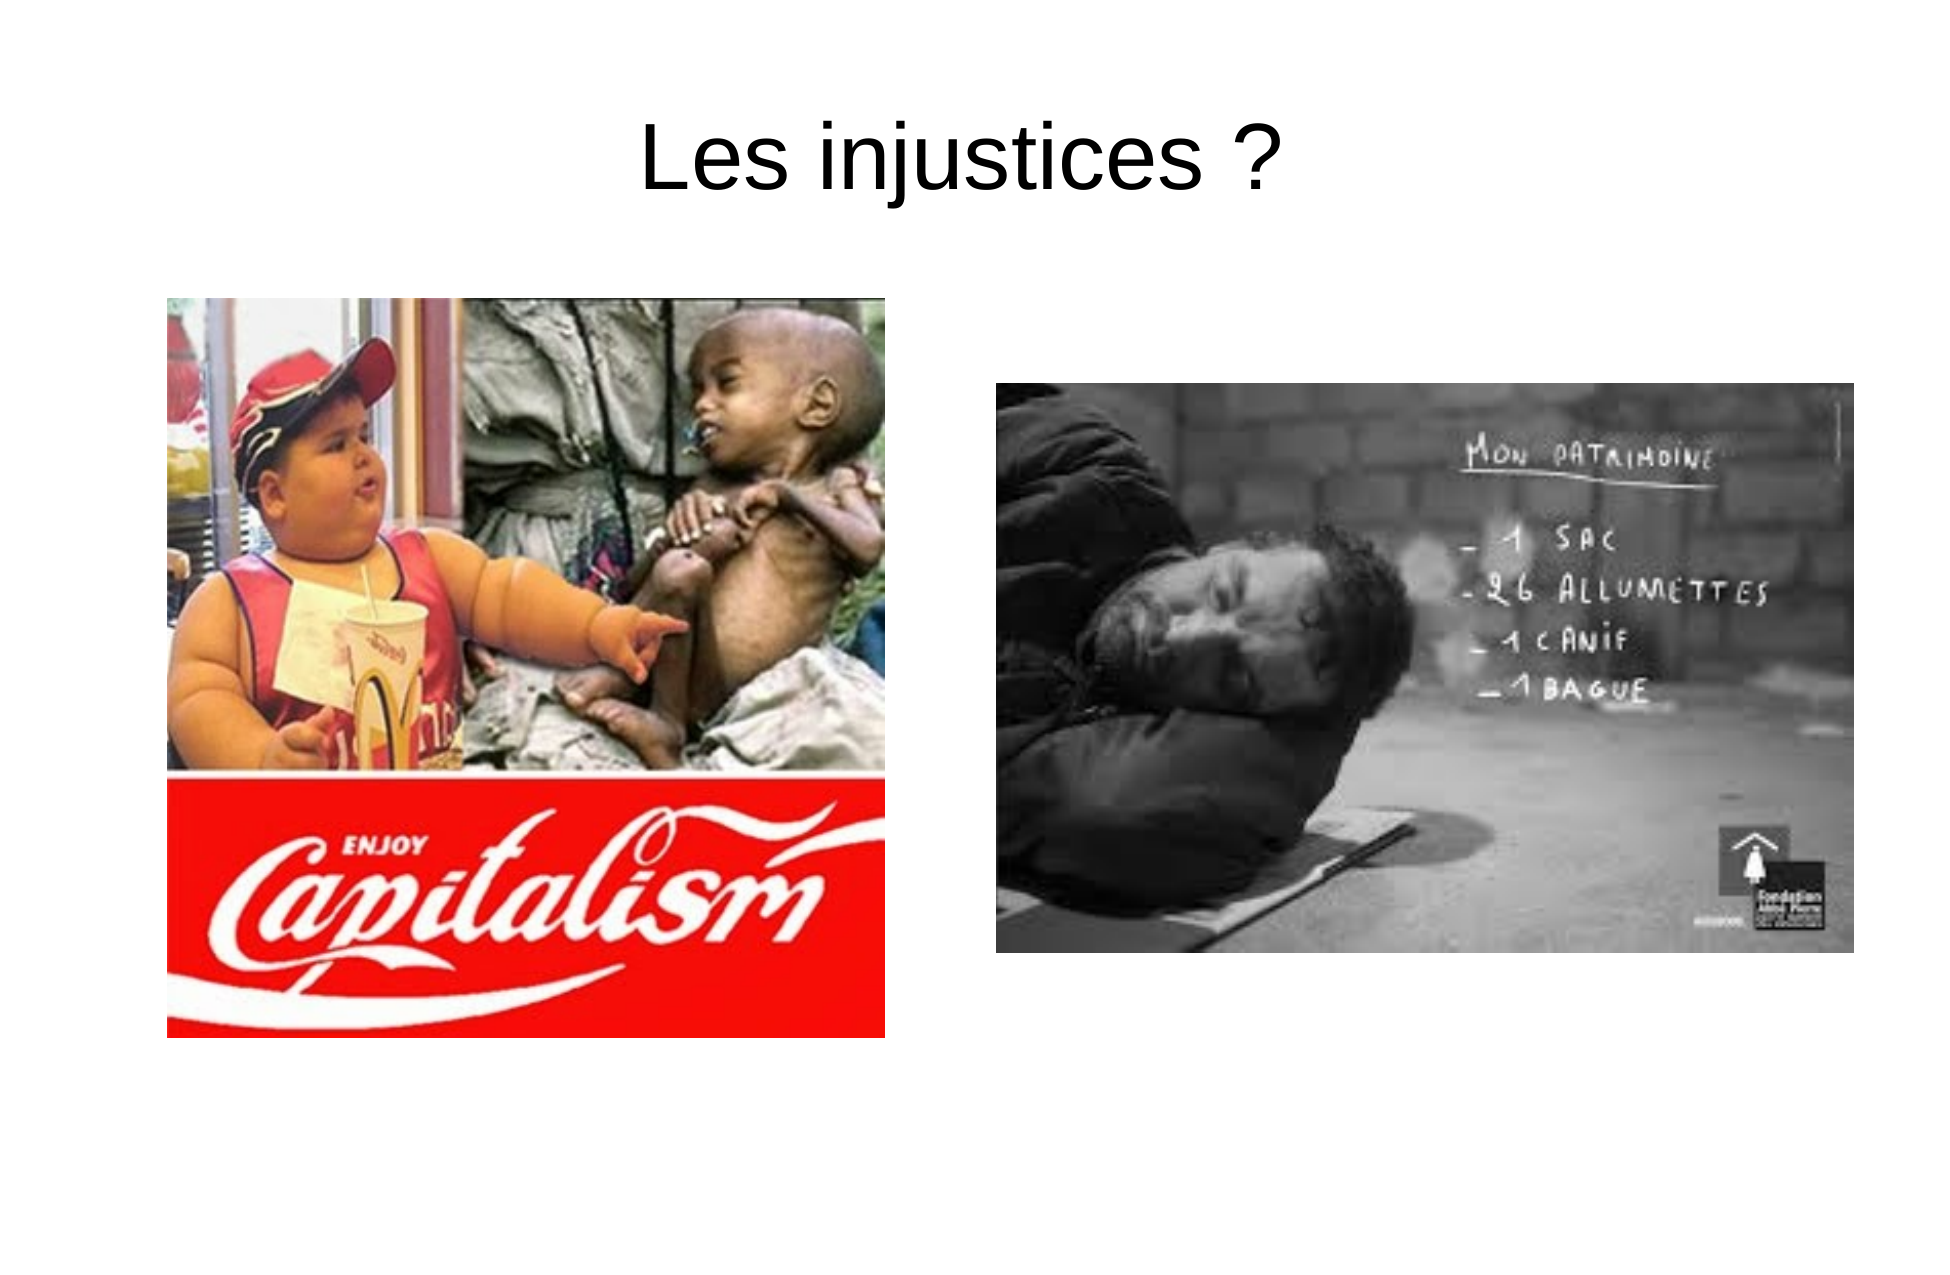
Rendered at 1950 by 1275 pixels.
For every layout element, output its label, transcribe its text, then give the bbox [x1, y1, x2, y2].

picture [167, 298, 885, 1038]
picture [996, 383, 1854, 953]
title Les injustices ? [97, 50, 1853, 264]
